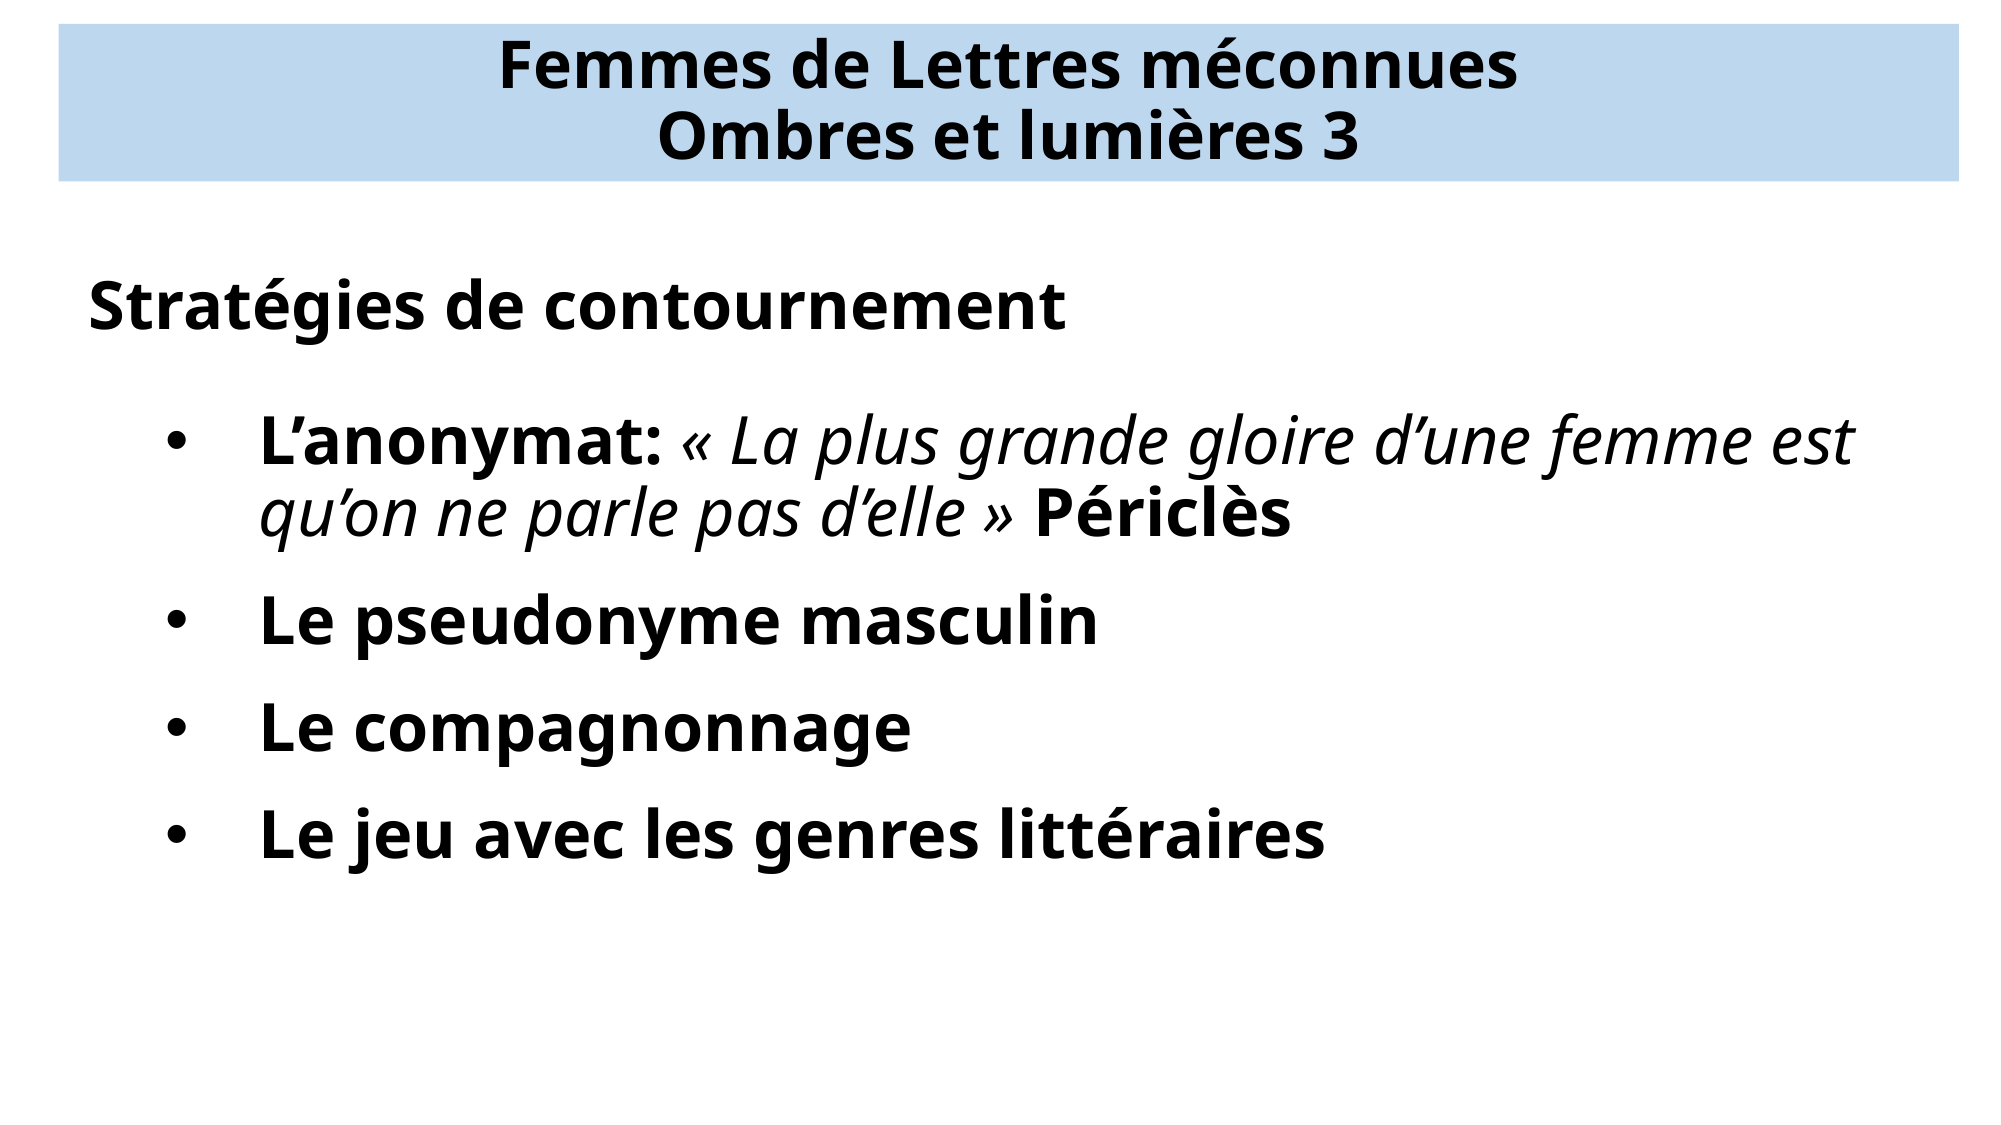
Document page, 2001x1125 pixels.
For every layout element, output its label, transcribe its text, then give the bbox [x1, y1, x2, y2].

title Femmes de Lettres méconnues Ombres et lumières 3 [58, 23, 1959, 182]
list Stratégies de contournement L’anonymat: « La plus grande gloire d’une femme est qu’on ne parle pas d’elle » Périclès Le pseudonyme masculin Le compagnonnage Le jeu avec les genres littéraires [0, 264, 2000, 1125]
